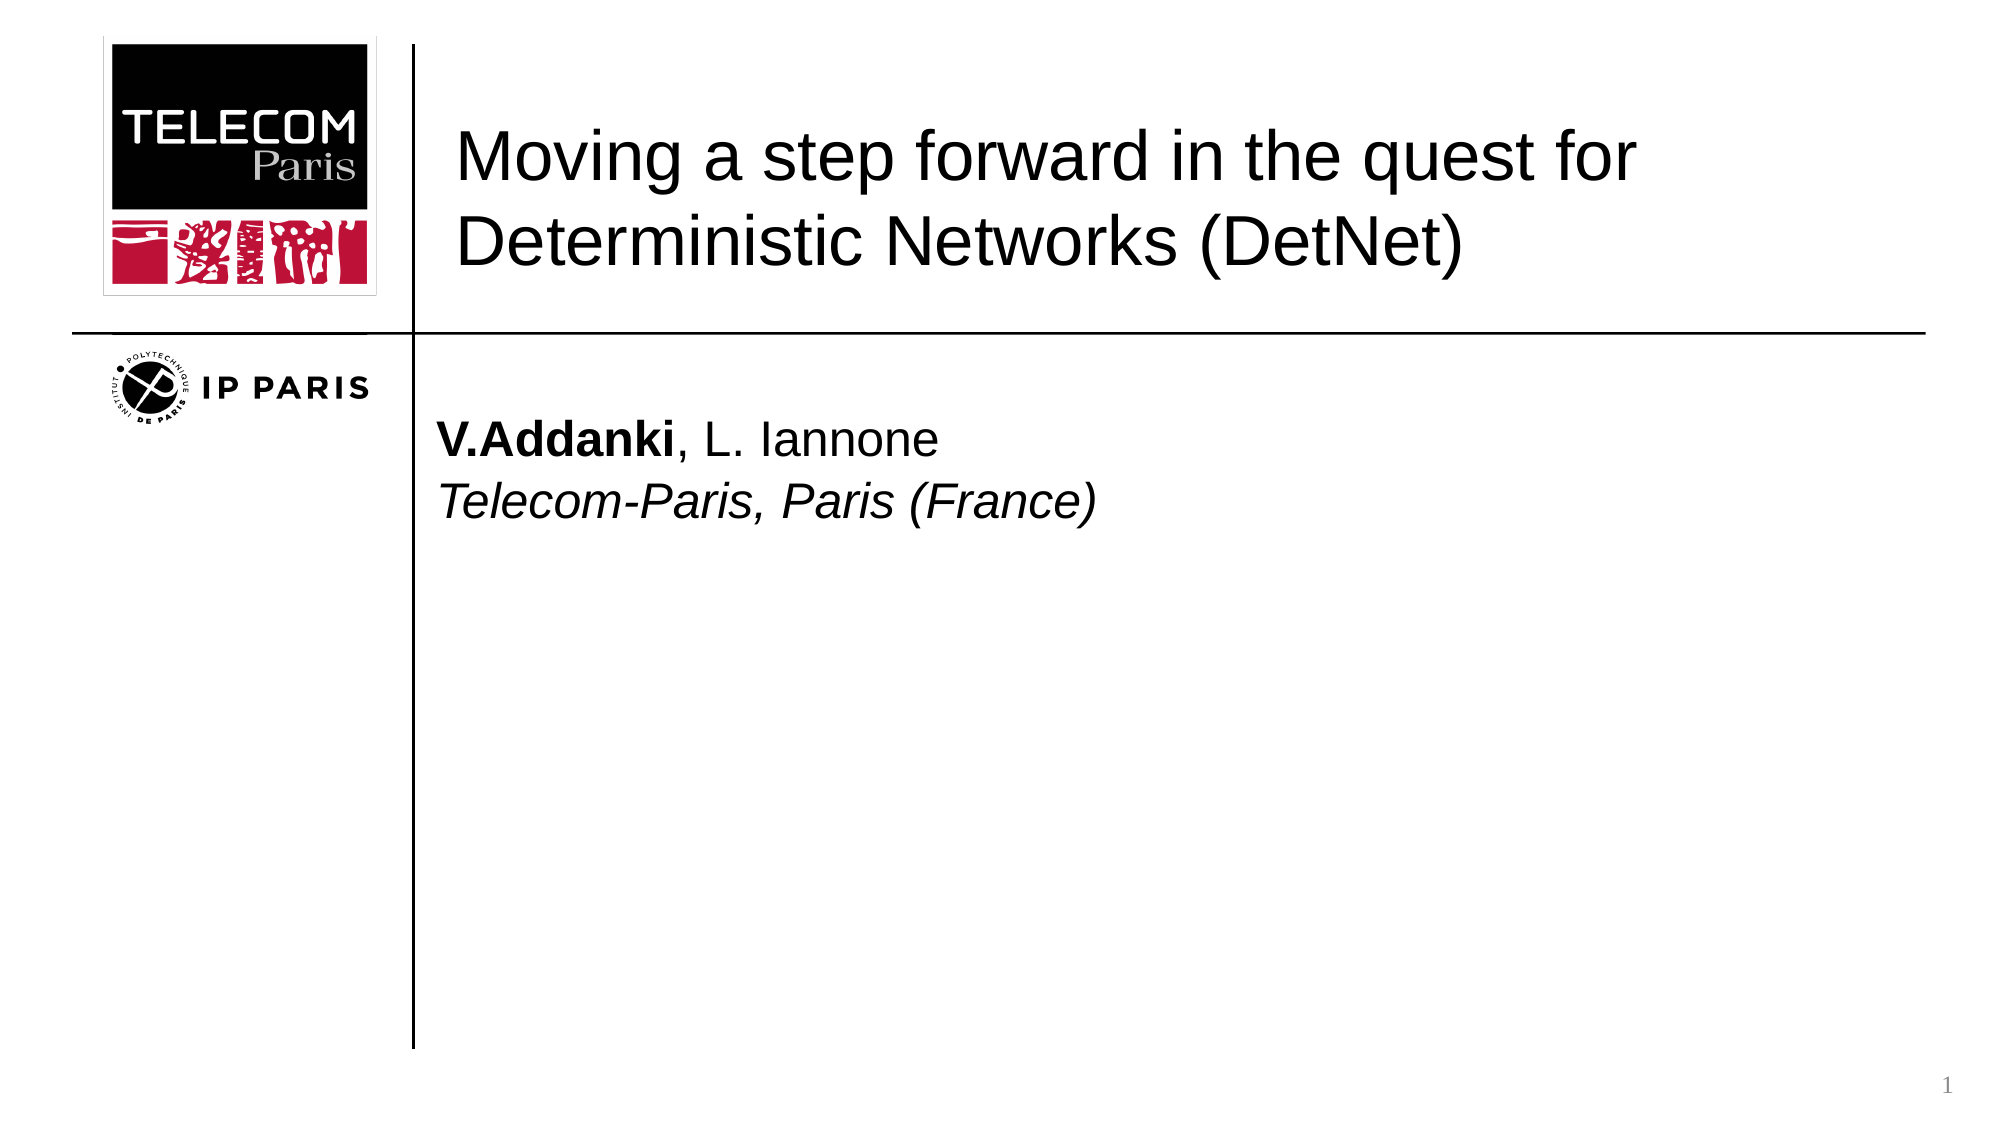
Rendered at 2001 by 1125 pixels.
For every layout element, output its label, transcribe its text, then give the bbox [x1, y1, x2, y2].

picture [72, 23, 413, 448]
text_box V.Addanki, L. Iannone Telecom-Paris, Paris (France) [428, 396, 1106, 537]
slide_number <number> [1519, 1060, 1969, 1105]
title Moving a step forward in the quest for Deterministic Networks (DetNet) [448, 101, 1651, 289]
